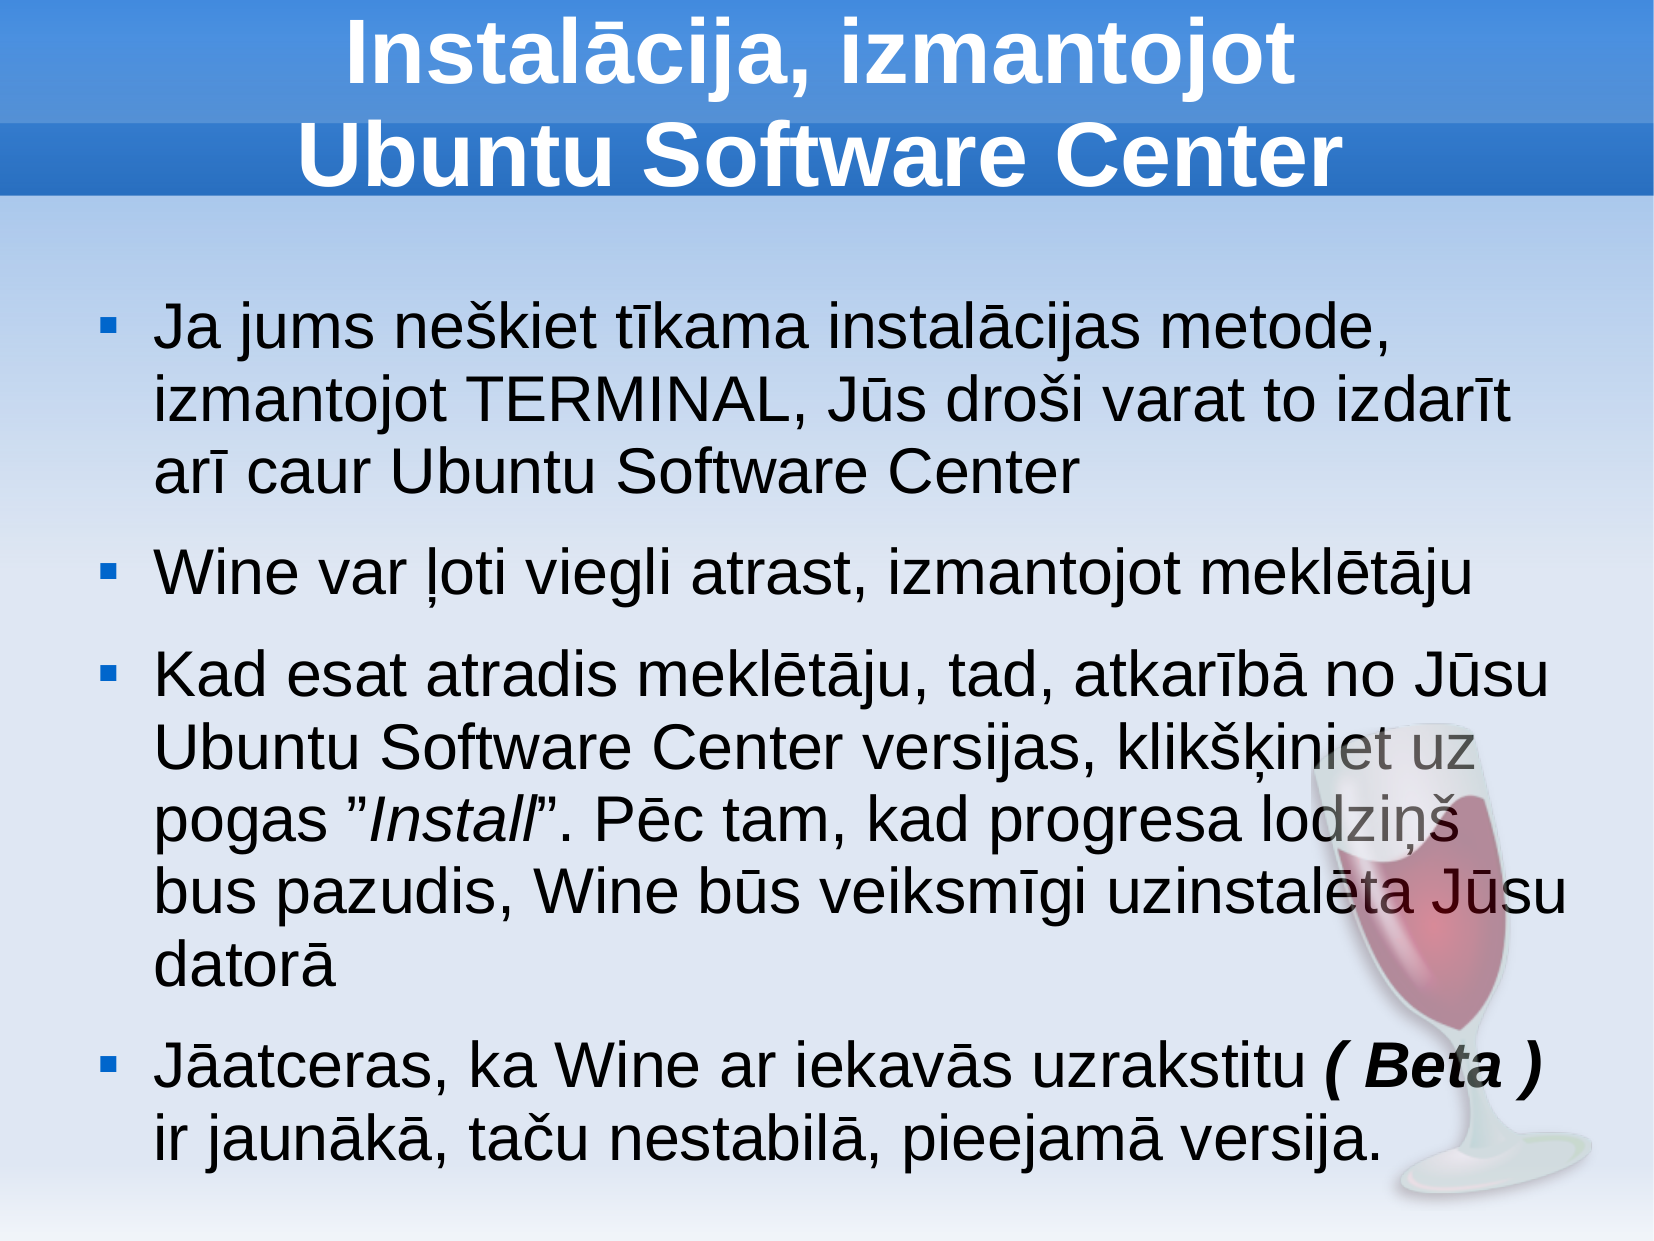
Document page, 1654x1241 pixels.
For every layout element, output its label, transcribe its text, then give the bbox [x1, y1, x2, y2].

picture [0, 0, 1654, 1241]
title Instalācija, izmantojot Ubuntu Software Center [76, 0, 1565, 207]
list Ja jums neškiet tīkama instalācijas metode, izmantojot TERMINAL, Jūs droši varat to izdarīt arī caur Ubuntu Software Center Wine var ļoti viegli atrast, izmantojot meklētāju Kad esat atradis meklētāju, tad, atkarībā no Jūsu Ubuntu Software Center versijas, klikšķiniet uz pogas ”Install”. Pēc tam, kad progresa lodziņš bus pazudis, Wine būs veiksmīgi uzinstalēta Jūsu datorā Jāatceras, ka Wine ar iekavās uzrakstitu ( Beta ) ir jaunākā, taču nestabilā, pieejamā versija. [82, 290, 1571, 1174]
